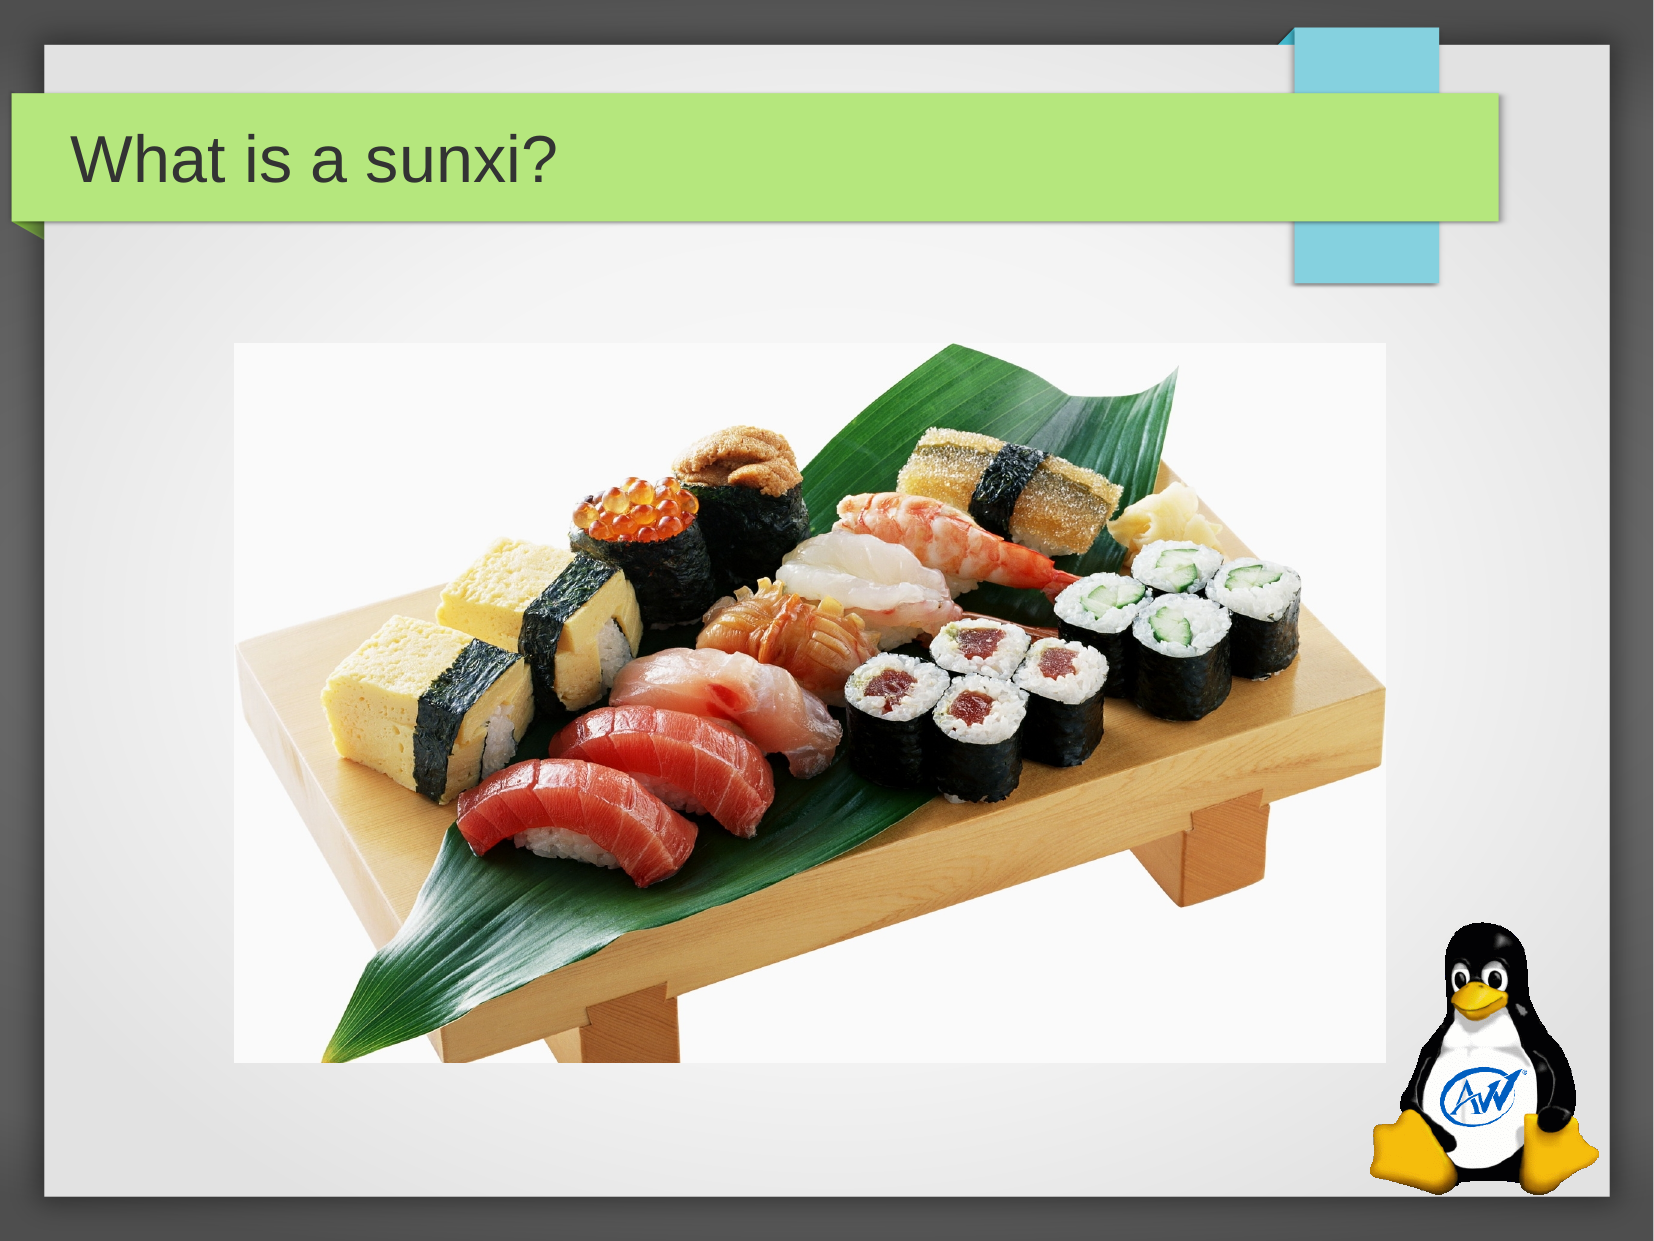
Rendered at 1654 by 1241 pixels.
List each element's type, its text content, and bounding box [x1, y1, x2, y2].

picture [0, 0, 1654, 1241]
title What is a sunxi? [70, 106, 1229, 213]
